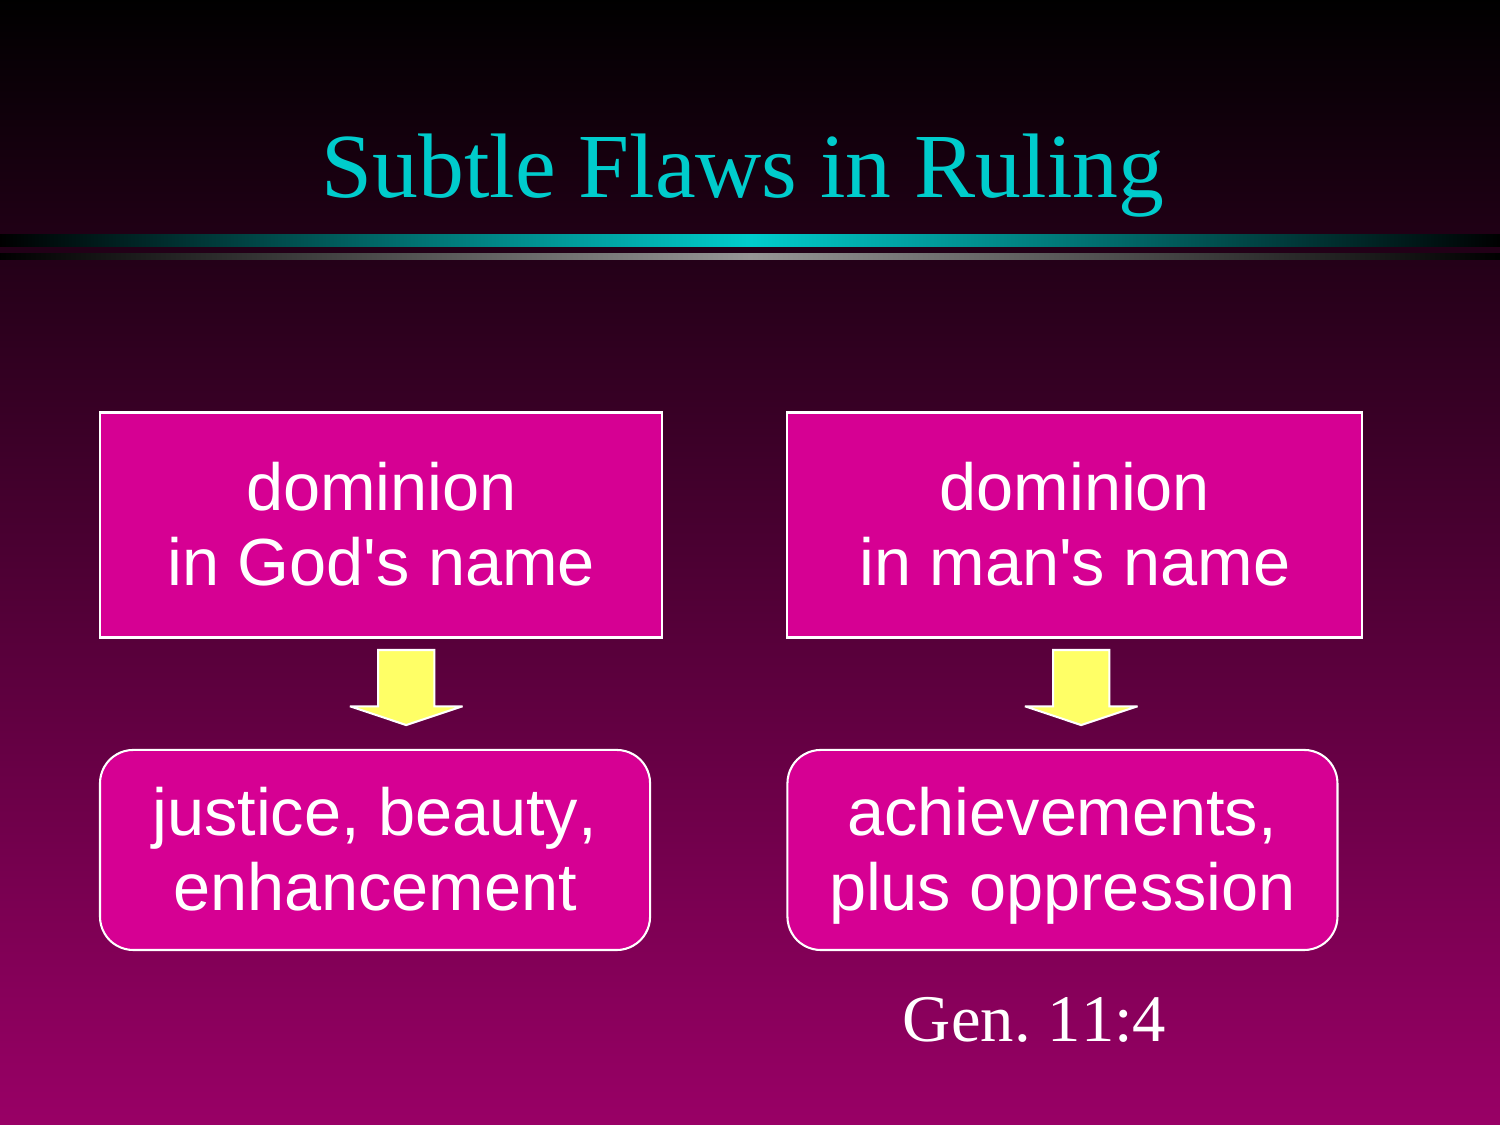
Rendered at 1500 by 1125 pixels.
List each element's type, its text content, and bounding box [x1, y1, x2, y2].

text_box Gen. 11:4 [888, 975, 1226, 1064]
text_box [1024, 650, 1138, 726]
text_box achievements, plus oppression [787, 749, 1338, 951]
text_box dominion in man's name [787, 412, 1363, 638]
text_box justice, beauty, enhancement [99, 749, 651, 951]
text_box dominion in God's name [99, 412, 663, 638]
title Subtle Flaws in Ruling [99, 37, 1388, 225]
text_box [349, 650, 463, 726]
